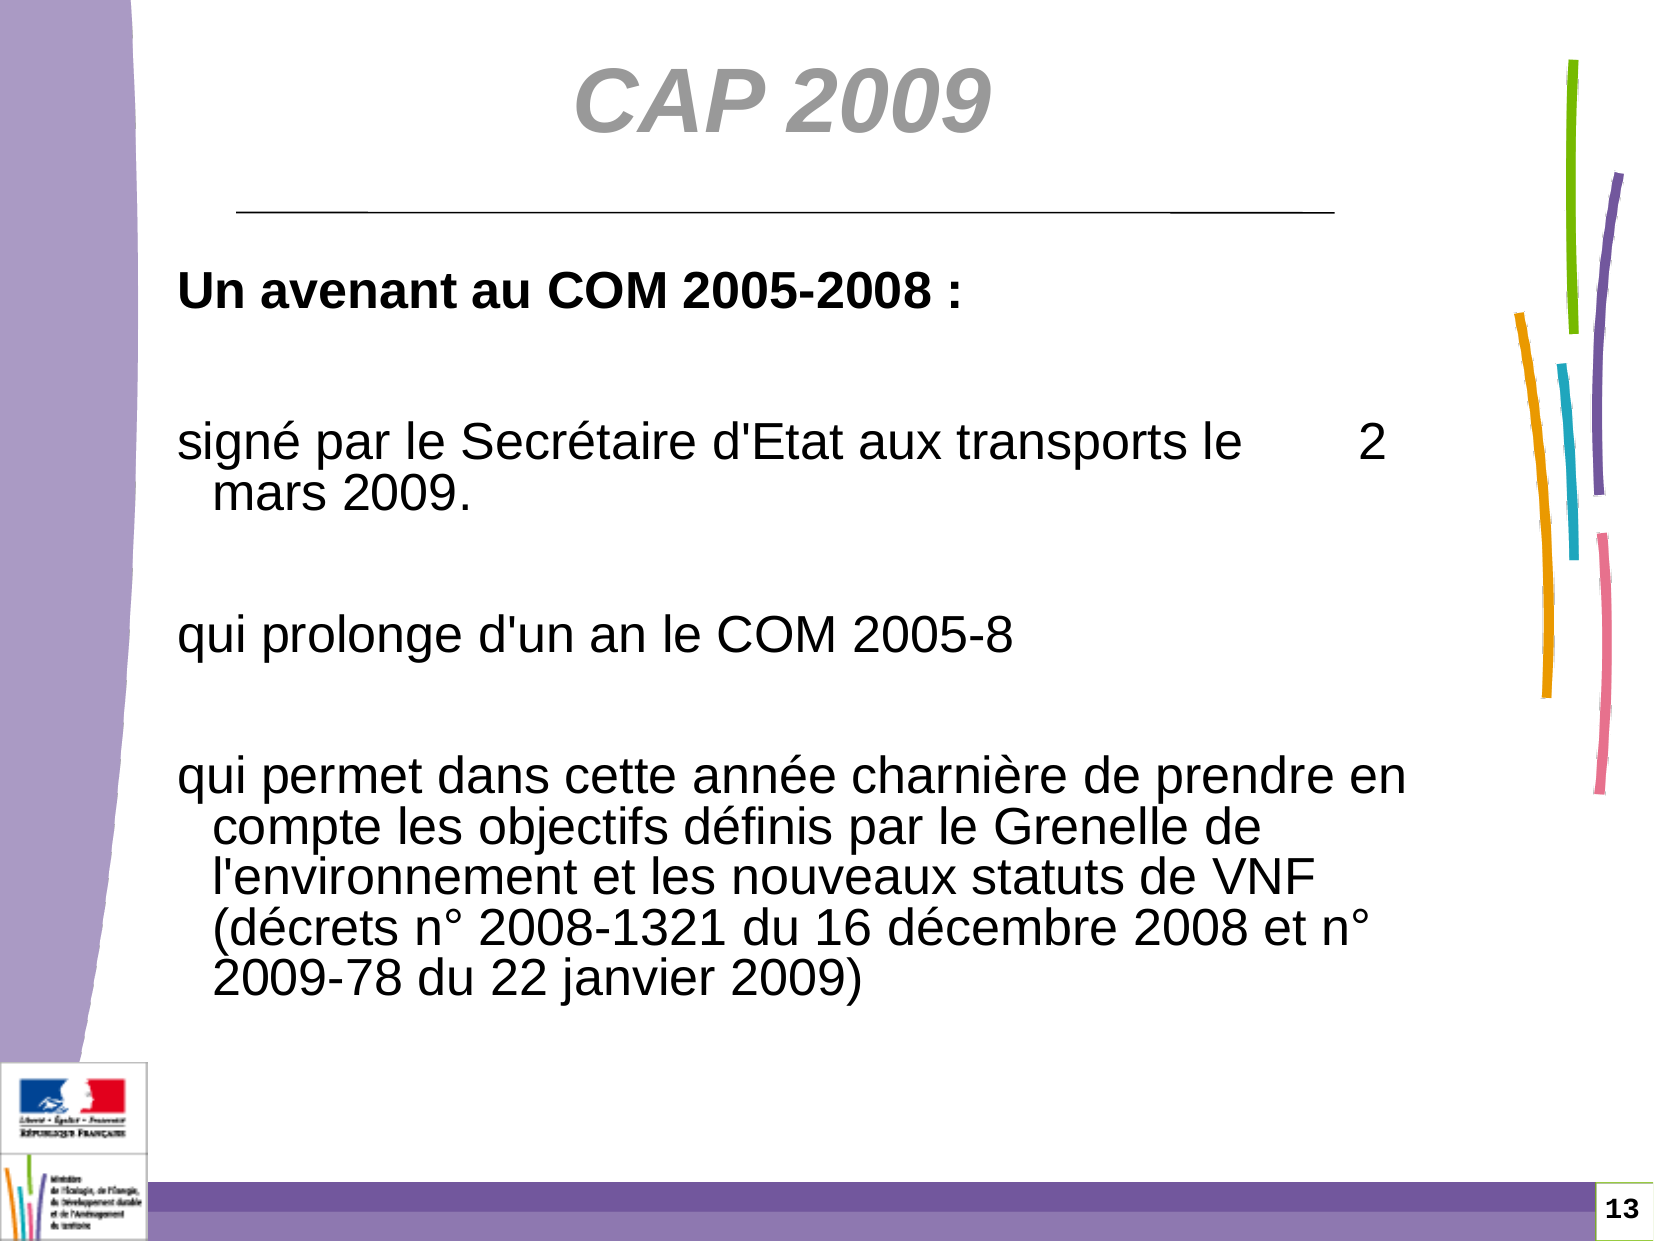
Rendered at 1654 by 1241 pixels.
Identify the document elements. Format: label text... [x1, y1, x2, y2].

title CAP 2009 [177, 1, 1388, 207]
list Un avenant au COM 2005-2008 : signé par le Secrétaire d'Etat aux transports le 2 mars 2009. qui prolonge d'un an le COM 2005-8 qui permet dans cette année charnière de prendre en compte les objectifs définis par le Grenelle de l'environnement et les nouveaux statuts de VNF (décrets n° 2008-1321 du 16 décembre 2008 et n° 2009-78 du 22 janvier 2009) [177, 265, 1418, 1137]
picture [0, 0, 1654, 1241]
